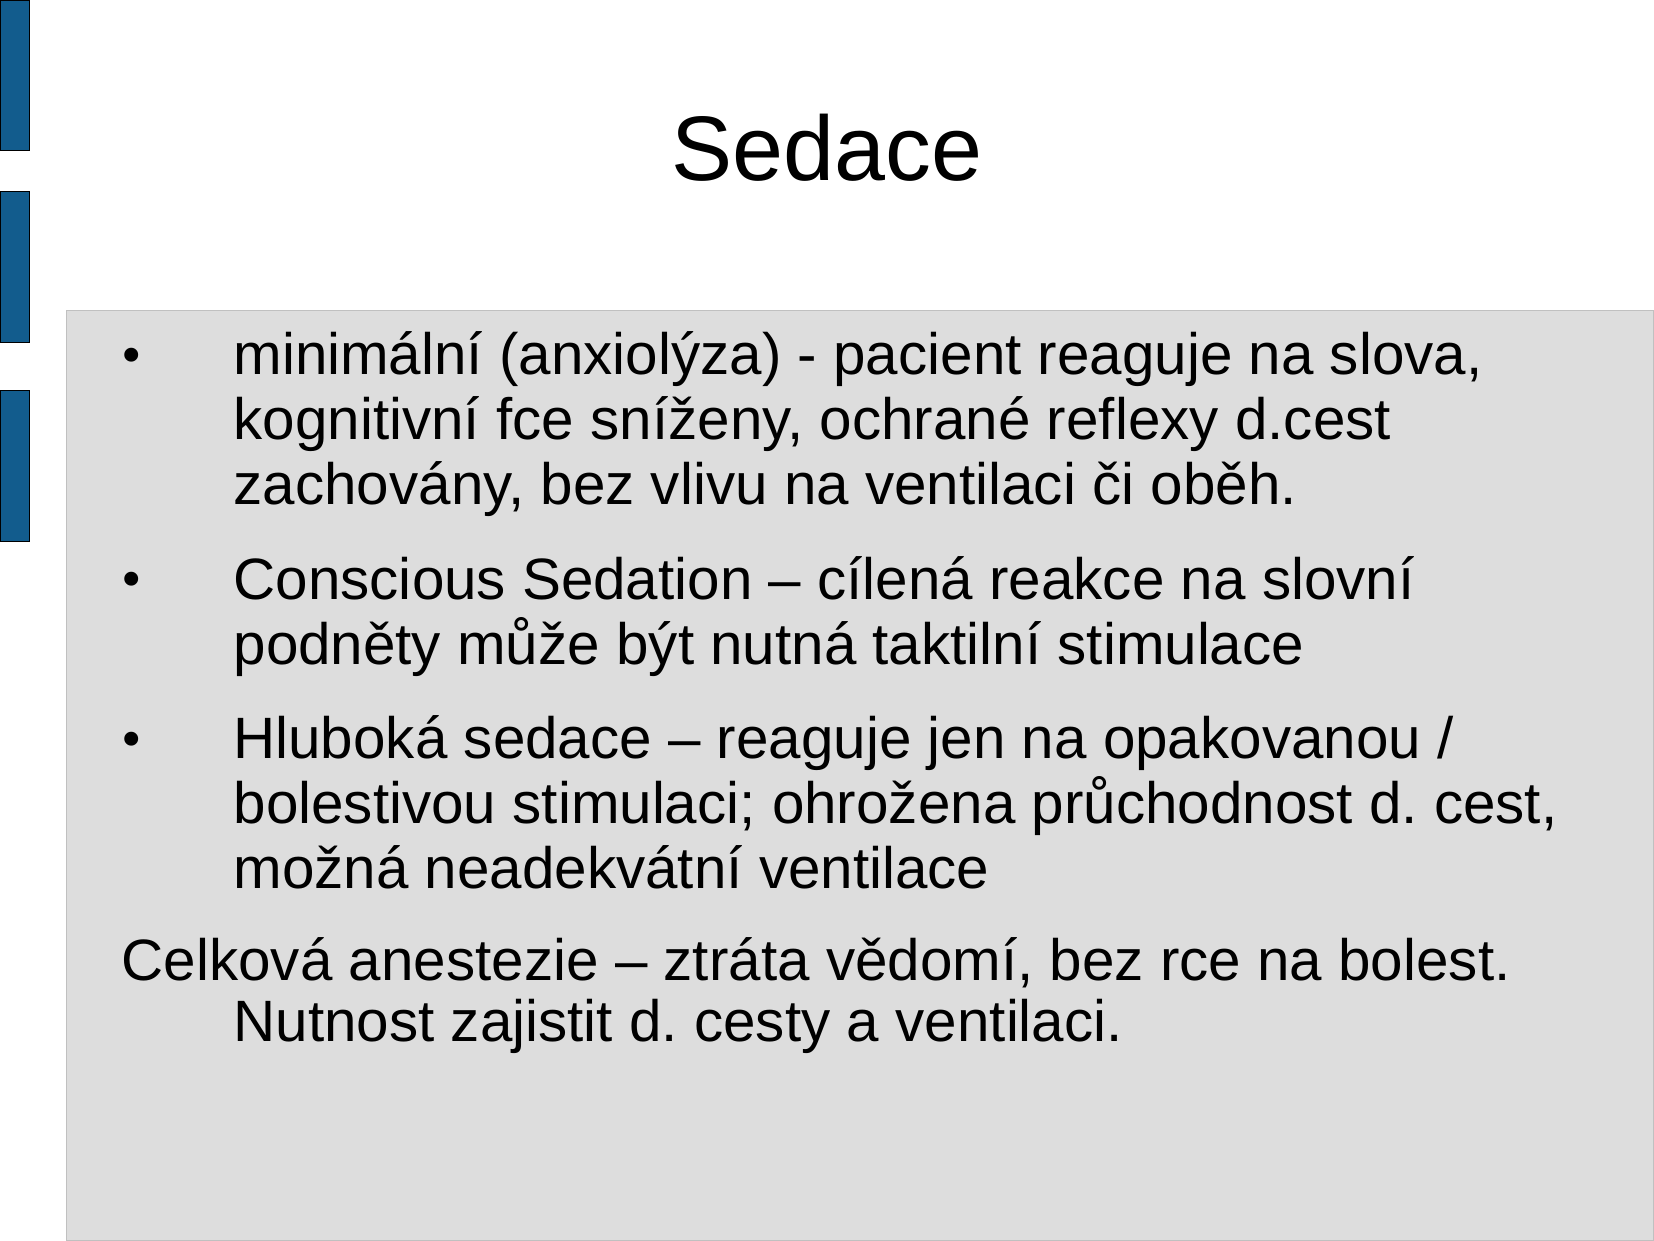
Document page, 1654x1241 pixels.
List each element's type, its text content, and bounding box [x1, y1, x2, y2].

list minimální (anxiolýza) - pacient reaguje na slova, kognitivní fce sníženy, ochrané reflexy d.cest zachovány, bez vlivu na ventilaci či oběh. Conscious Sedation – cílená reakce na slovní podněty může být nutná taktilní stimulace Hluboká sedace – reaguje jen na opakovanou / bolestivou stimulaci; ohrožena průchodnost d. cest, možná neadekvátní ventilace Celková anestezie – ztráta vědomí, bez rce na bolest. Nutnost zajistit d. cesty a ventilaci. [121, 322, 1560, 1116]
title Sedace [121, 53, 1533, 245]
